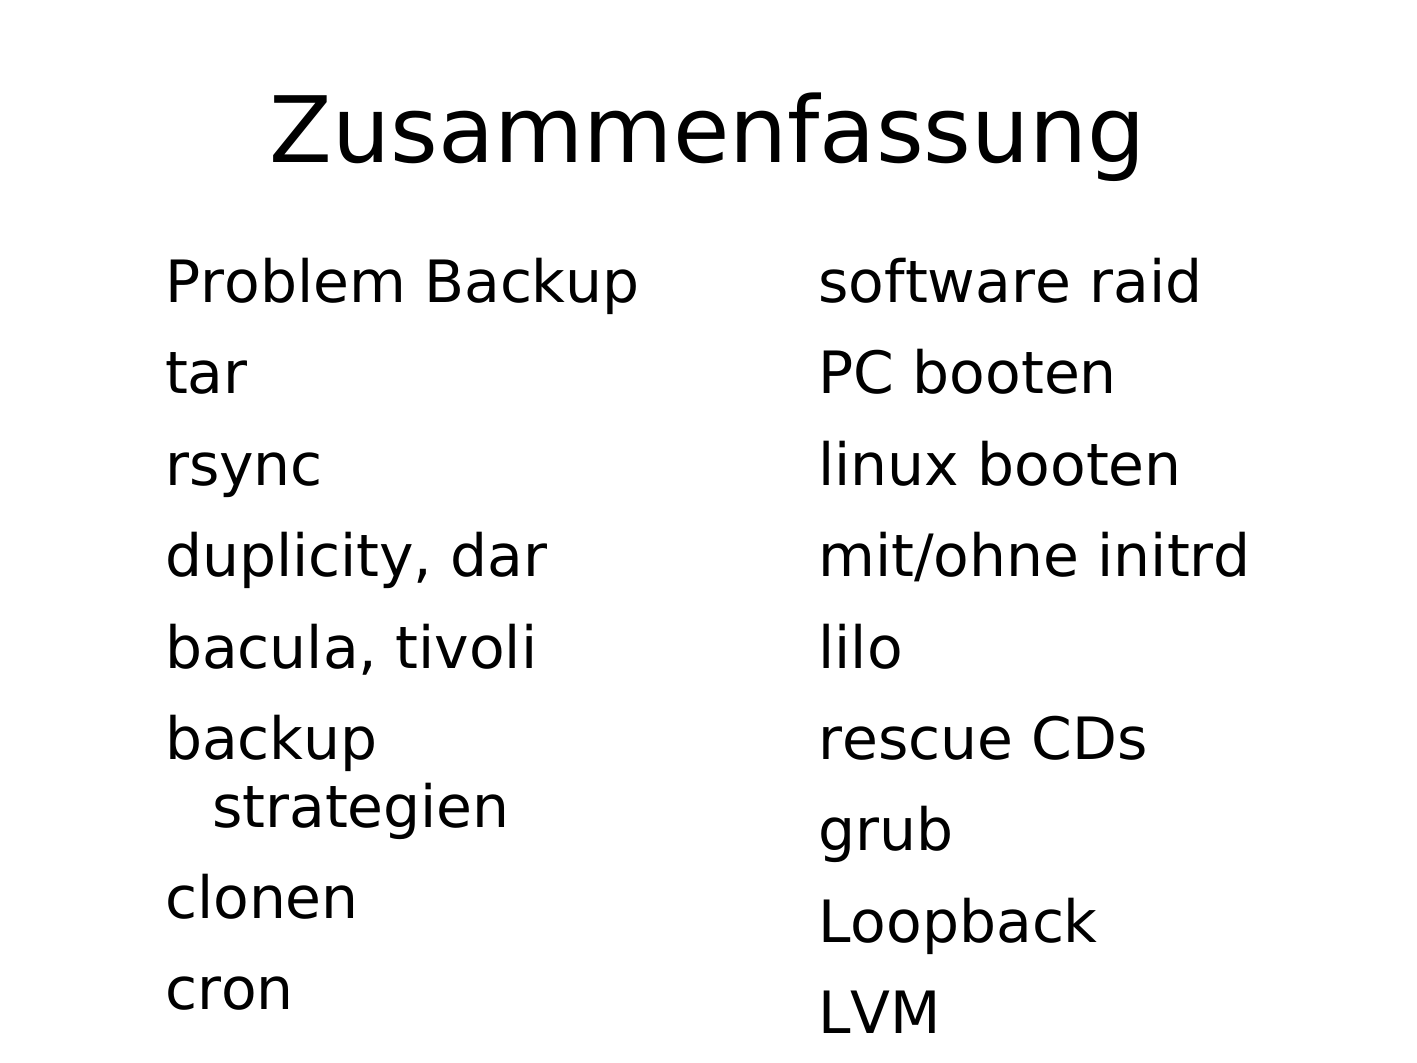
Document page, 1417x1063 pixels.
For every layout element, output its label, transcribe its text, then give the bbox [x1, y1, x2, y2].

list software raid PC booten linux booten mit/ohne initrd lilo rescue CDs grub Loopback LVM [724, 248, 1347, 1048]
list Problem Backup tar rsync duplicity, dar bacula, tivoli backup strategien clonen cron [70, 248, 693, 1024]
title Zusammenfassung [70, 42, 1346, 220]
